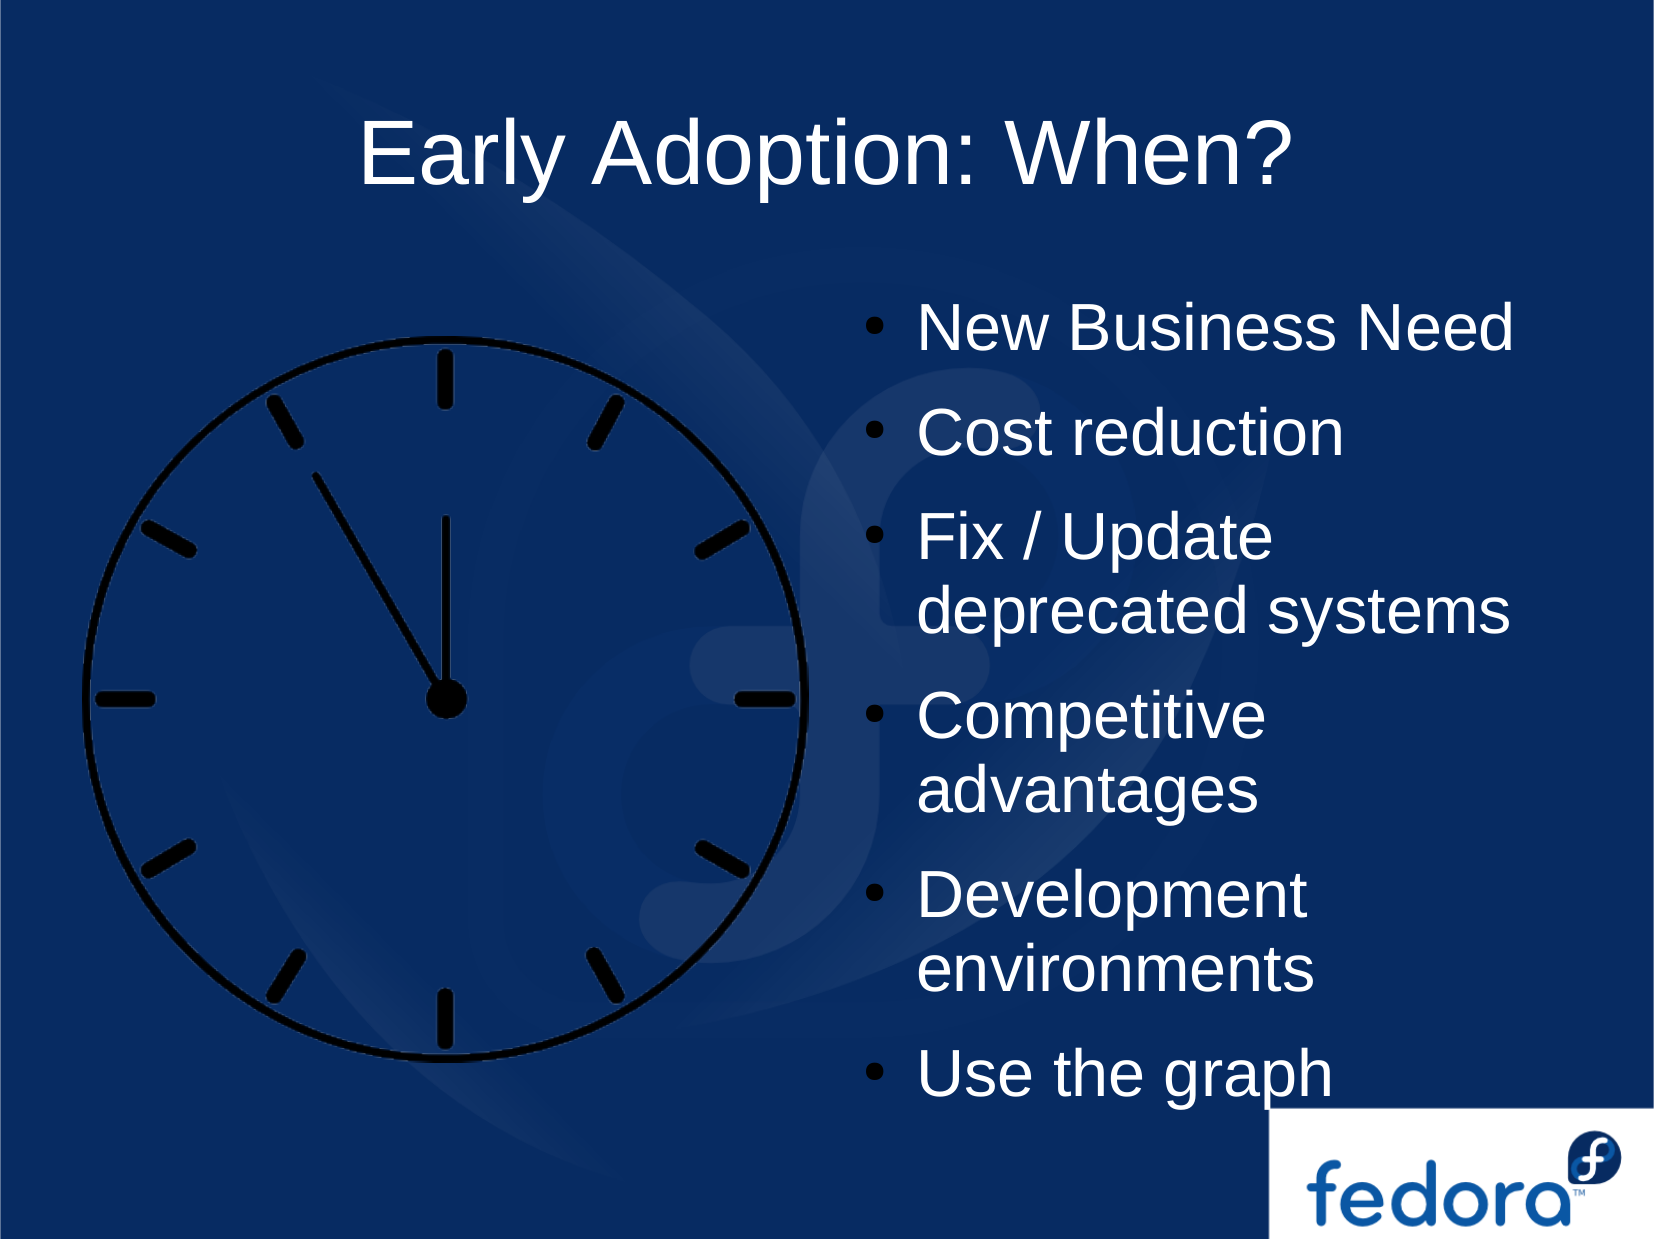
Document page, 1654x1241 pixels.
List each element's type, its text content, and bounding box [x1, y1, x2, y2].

title Early Adoption: When? [82, 49, 1571, 257]
list New Business Need Cost reduction Fix / Update deprecated systems Competitive advantages Development environments Use the graph [845, 290, 1572, 1111]
picture [0, 0, 1654, 1239]
